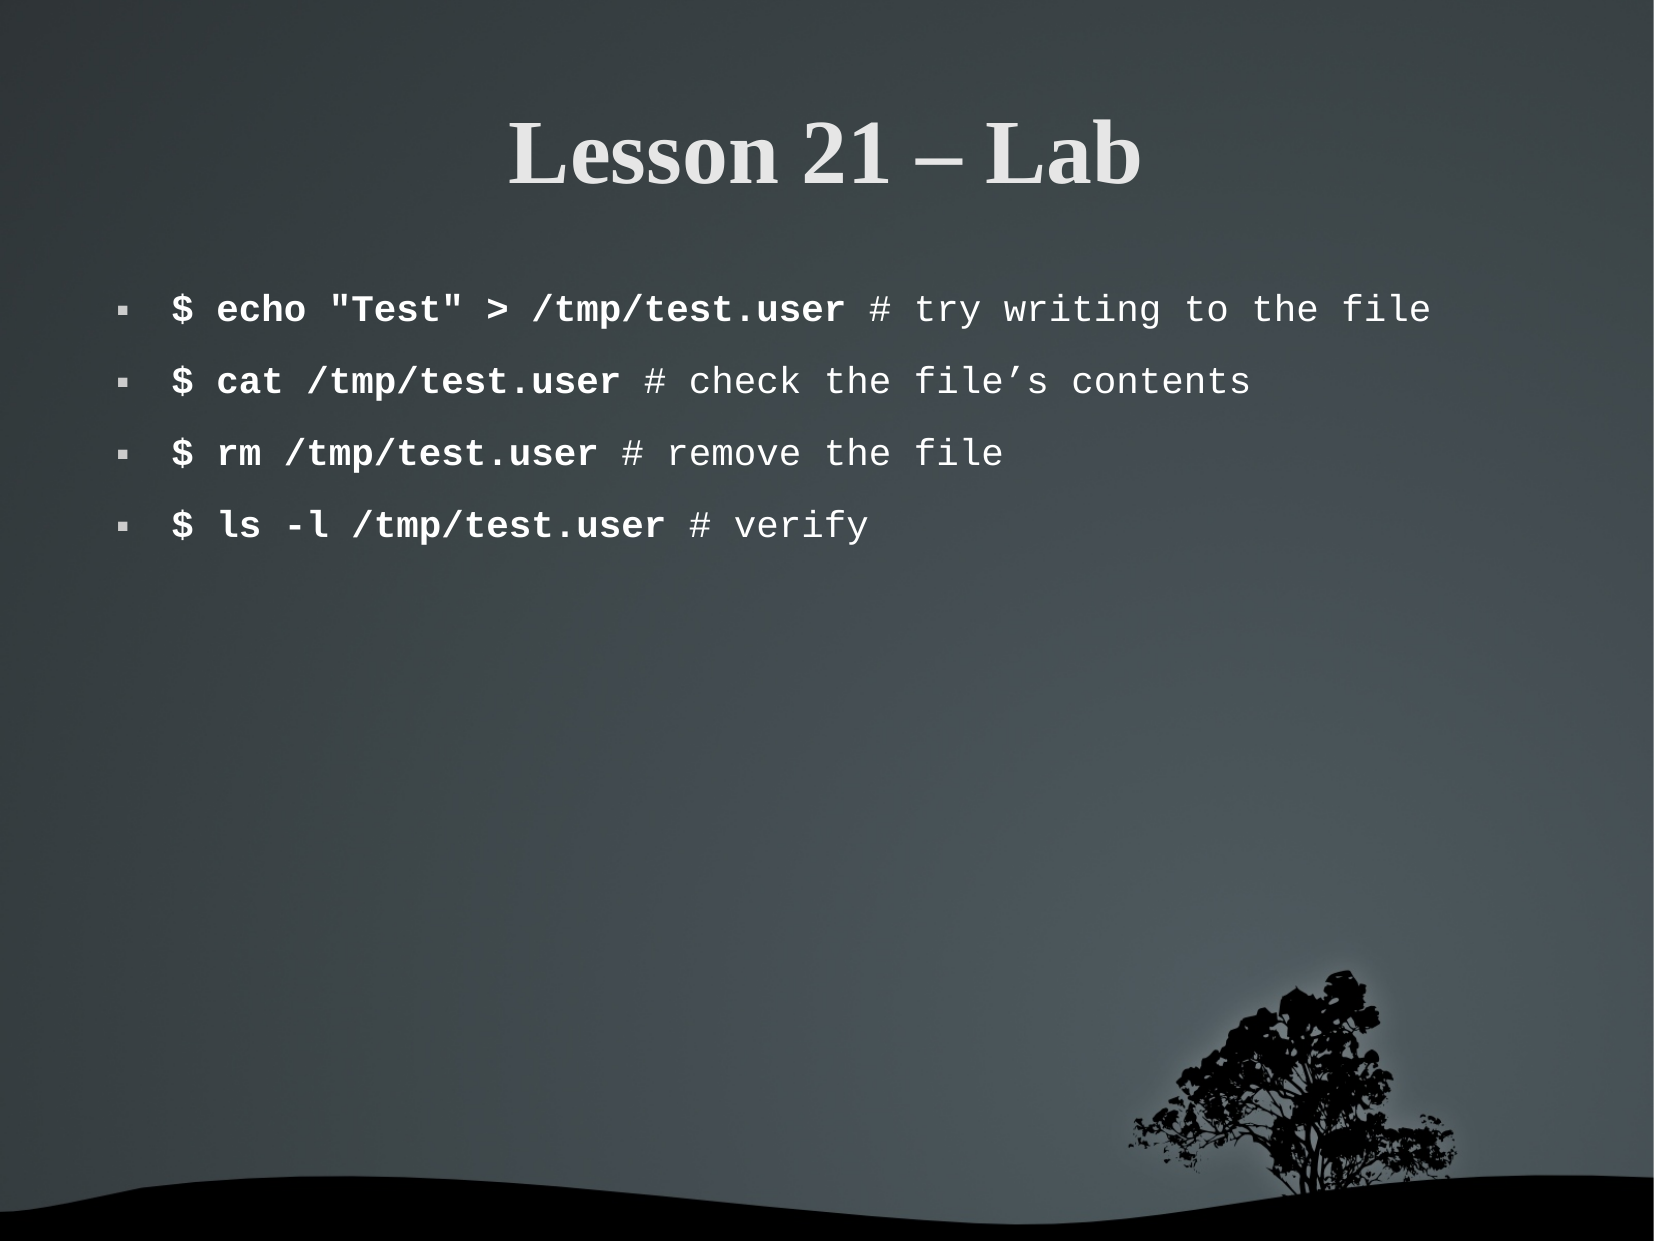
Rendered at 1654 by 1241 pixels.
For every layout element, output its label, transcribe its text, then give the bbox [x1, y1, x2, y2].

picture [0, 0, 1654, 1241]
list $ echo "Test" > /tmp/test.user # try writing to the file $ cat /tmp/test.user # check the file’s contents $ rm /tmp/test.user # remove the file $ ls -l /tmp/test.user # verify [82, 290, 1571, 1109]
title Lesson 21 – Lab [82, 49, 1571, 257]
